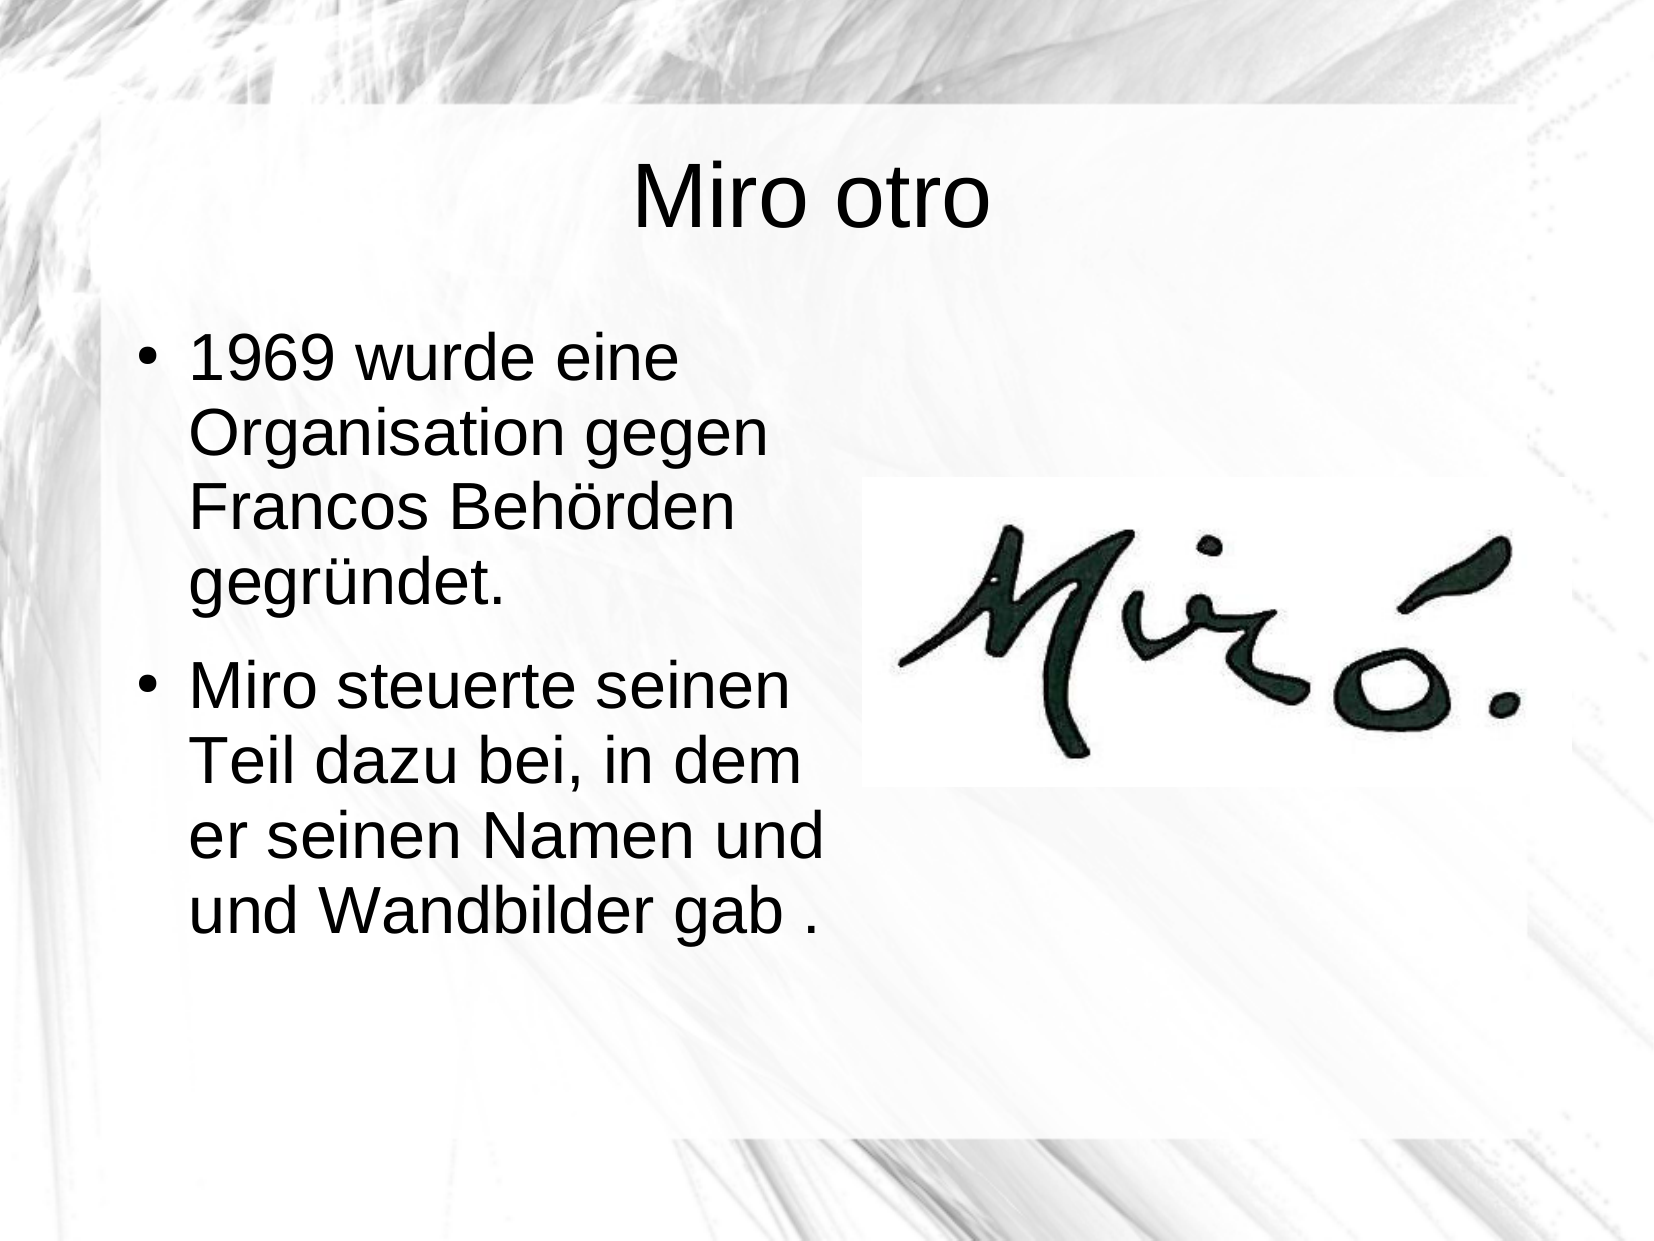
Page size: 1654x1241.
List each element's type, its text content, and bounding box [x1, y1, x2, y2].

list 1969 wurde eine Organisation gegen Francos Behörden gegründet. Miro steuerte seinen Teil dazu bei, in dem er seinen Namen und und Wandbilder gab . [118, 319, 827, 948]
picture [0, 0, 1654, 1241]
title Miro otro [118, 112, 1506, 281]
